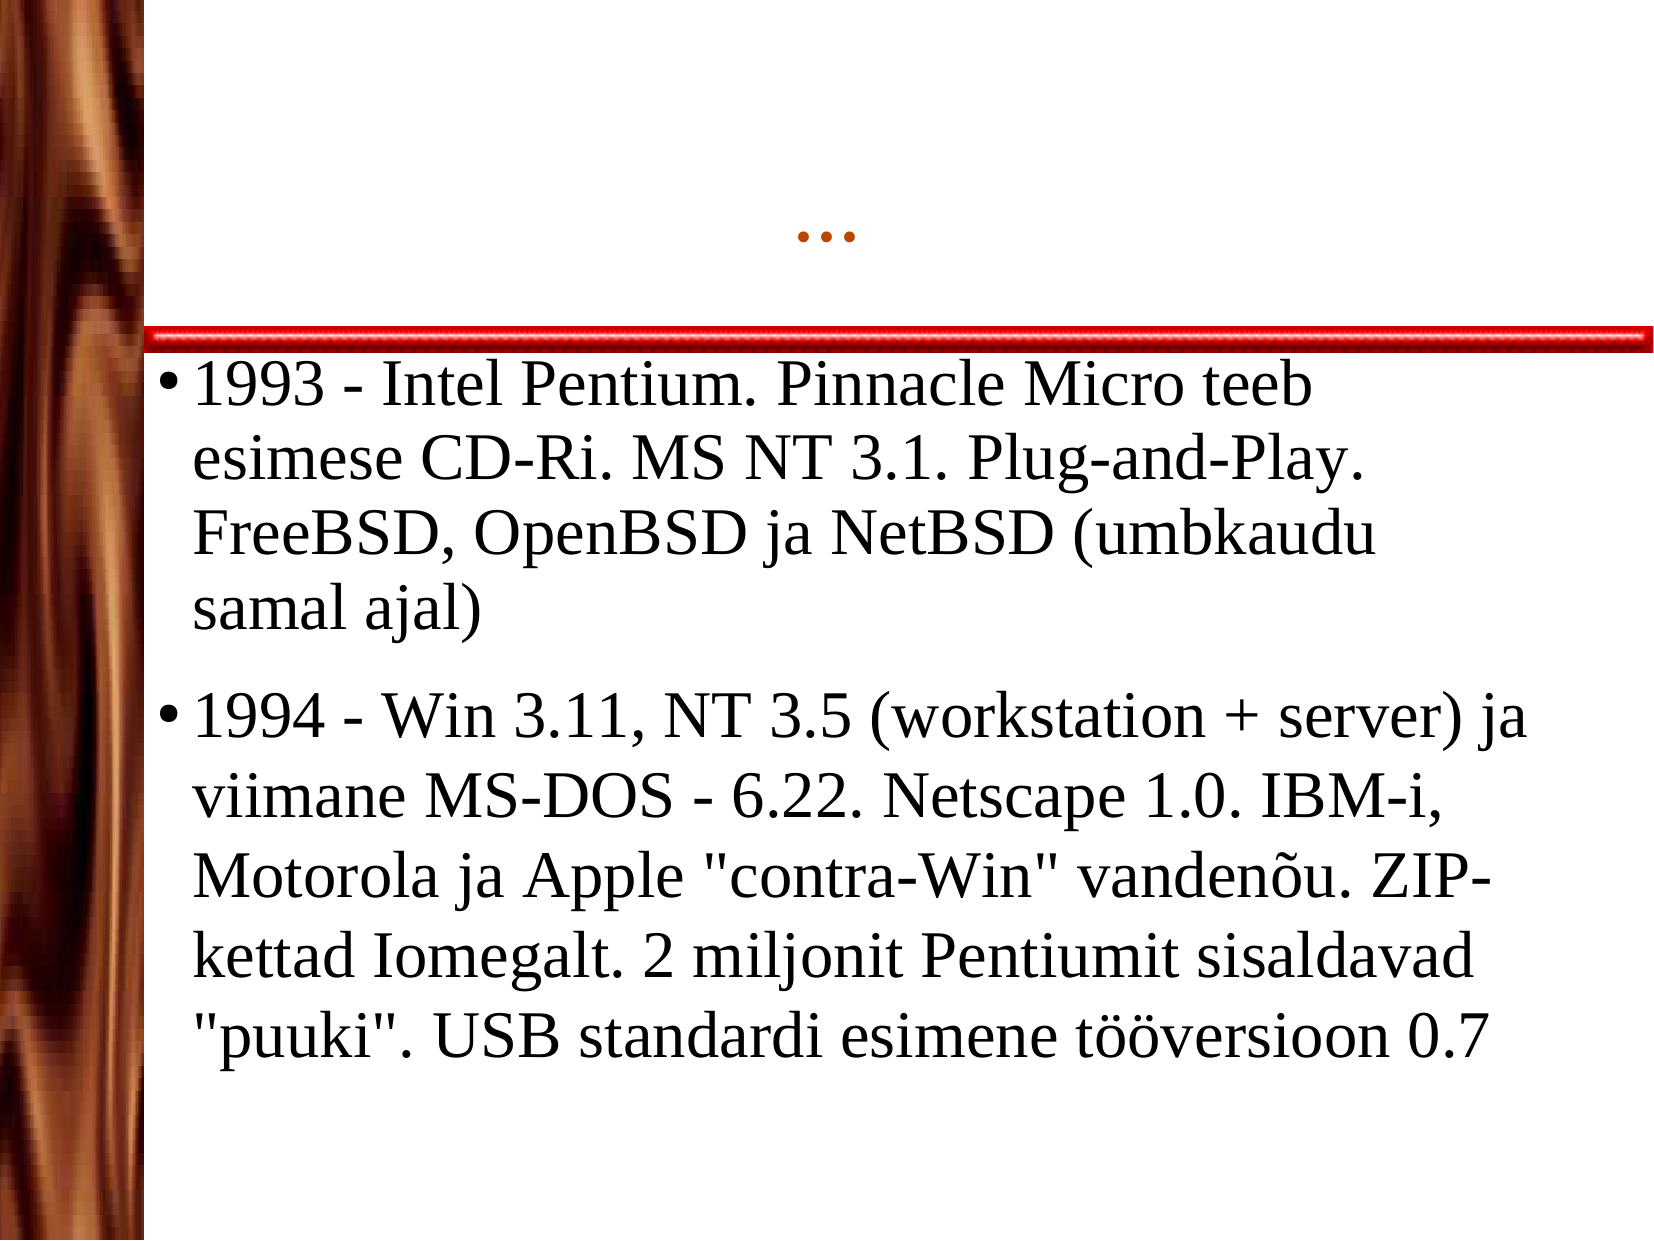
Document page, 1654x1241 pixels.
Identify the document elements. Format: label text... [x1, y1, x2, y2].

list 1993 - Intel Pentium. Pinnacle Micro teeb esimese CD-Ri. MS NT 3.1. Plug-and-Play. FreeBSD, OpenBSD ja NetBSD (umbkaudu samal ajal) 1994 - Win 3.11, NT 3.5 (workstation + server) ja viimane MS-DOS - 6.22. Netscape 1.0. IBM-i, Motorola ja Apple "contra-Win" vandenõu. ZIP-kettad Iomegalt. 2 miljonit Pentiumit sisaldavad "puuki". USB standardi esimene tööversioon 0.7 [121, 344, 1533, 1126]
picture [0, 0, 1654, 1240]
title ... [121, 100, 1533, 312]
